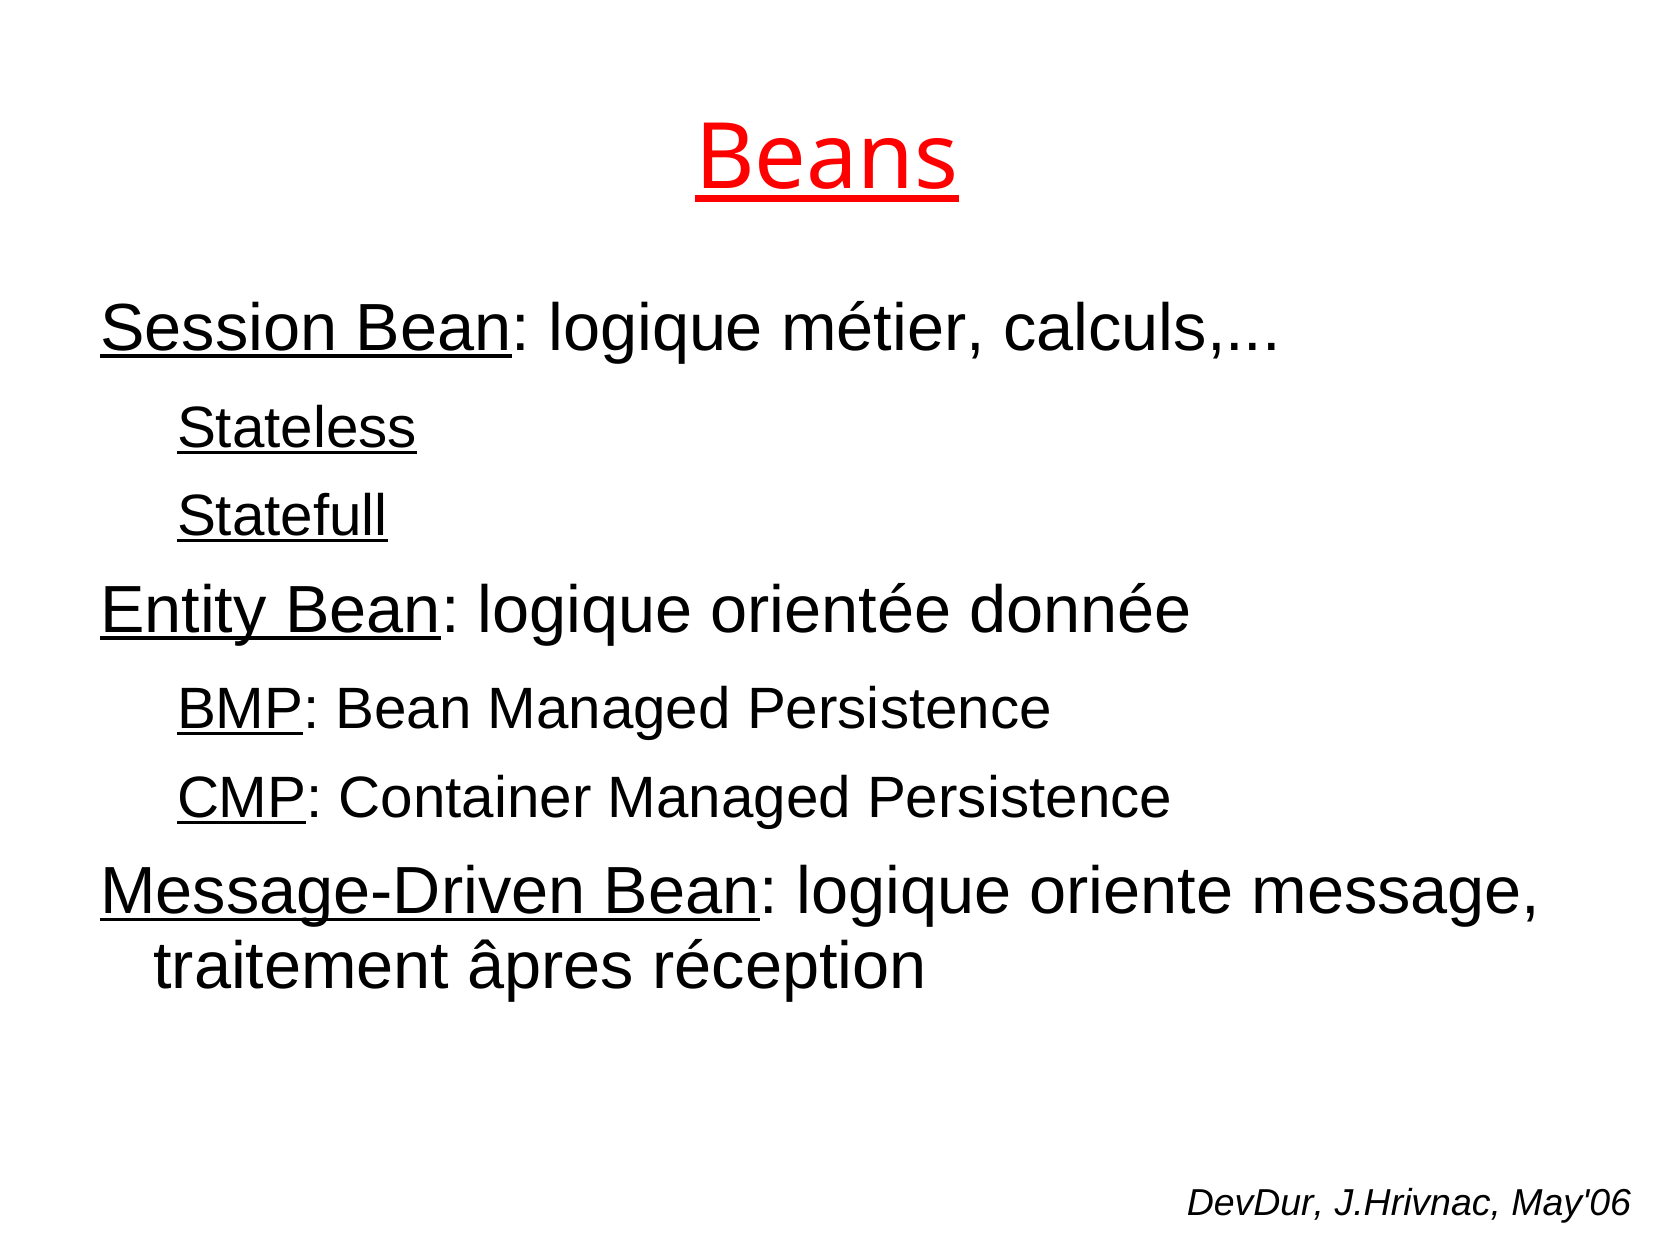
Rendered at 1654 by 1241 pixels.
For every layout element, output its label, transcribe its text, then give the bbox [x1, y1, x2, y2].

title Beans [82, 49, 1571, 257]
list Session Bean: logique métier, calculs,... Stateless Statefull Entity Bean: logique orientée donnée BMP: Bean Managed Persistence CMP: Container Managed Persistence Message-Driven Bean: logique oriente message, traitement âpres réception [82, 290, 1571, 1109]
text_box DevDur, J.Hrivnac, May'06 [1172, 1174, 1648, 1232]
